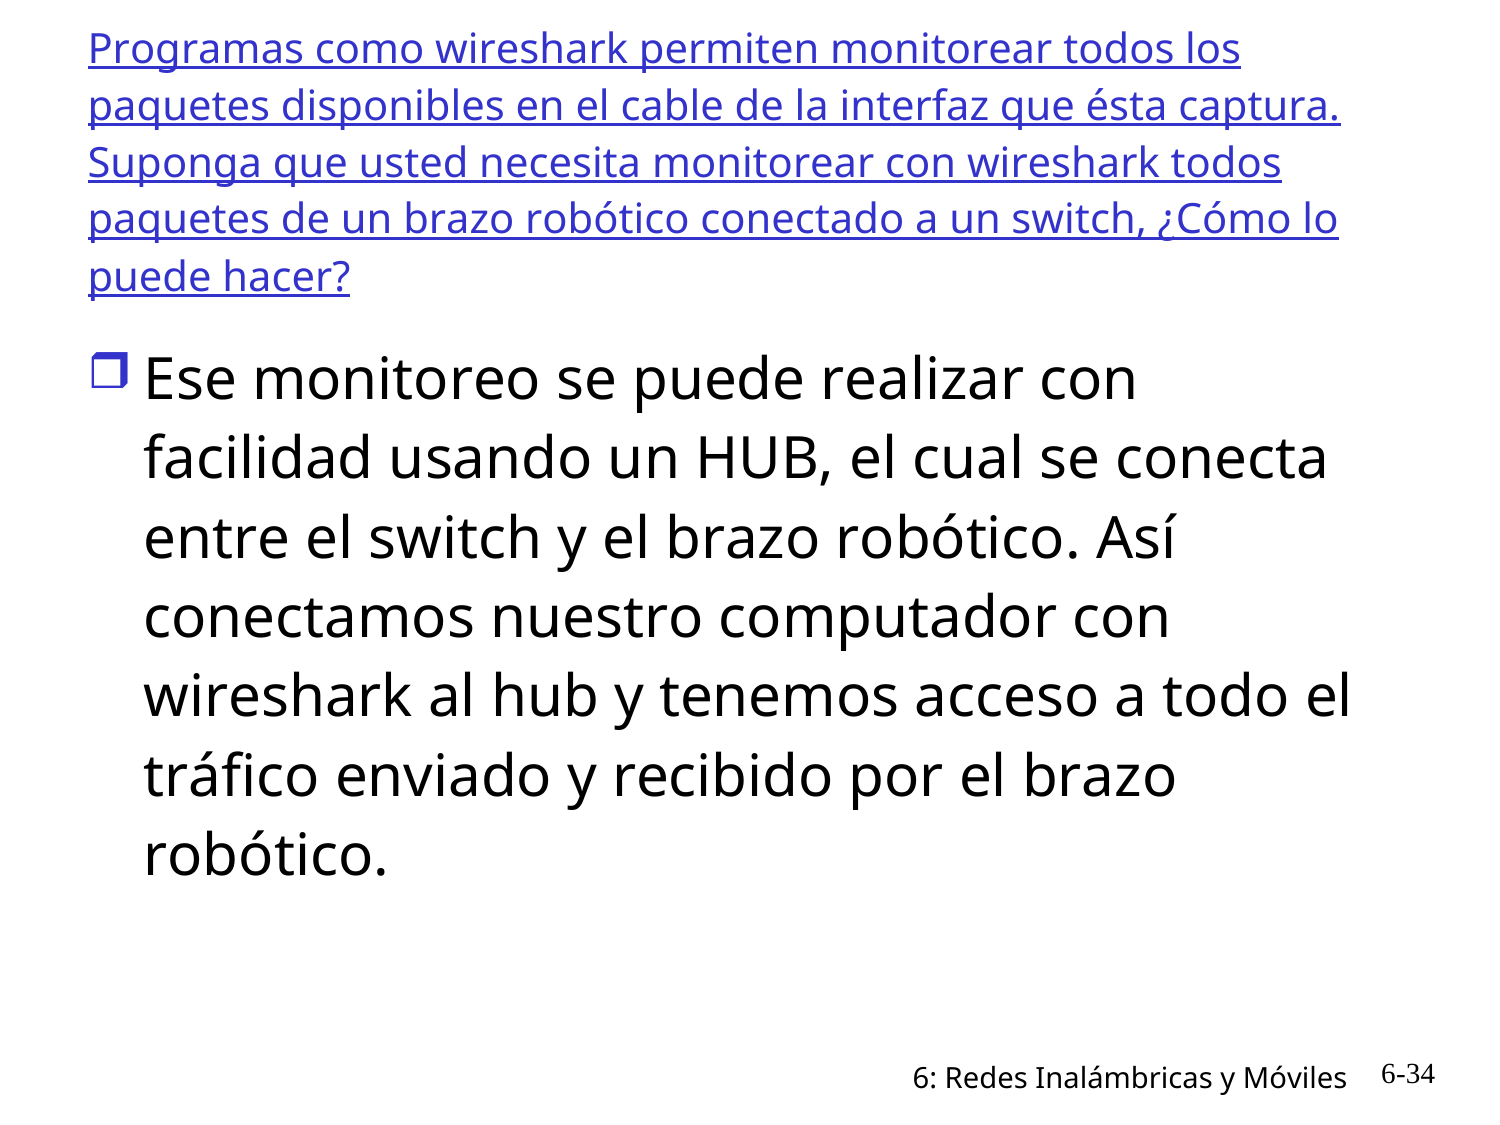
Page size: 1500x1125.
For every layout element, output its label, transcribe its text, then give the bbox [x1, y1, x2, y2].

title Programas como wireshark permiten monitorear todos los paquetes disponibles en el cable de la interfaz que ésta captura. Suponga que usted necesita monitorear con wireshark todos paquetes de un brazo robótico conectado a un switch, ¿Cómo lo puede hacer? [87, 39, 1363, 282]
list Ese monitoreo se puede realizar con facilidad usando un HUB, el cual se conecta entre el switch y el brazo robótico. Así conectamos nuestro computador con wireshark al hub y tenemos acceso a todo el tráfico enviado y recibido por el brazo robótico. [87, 337, 1363, 915]
